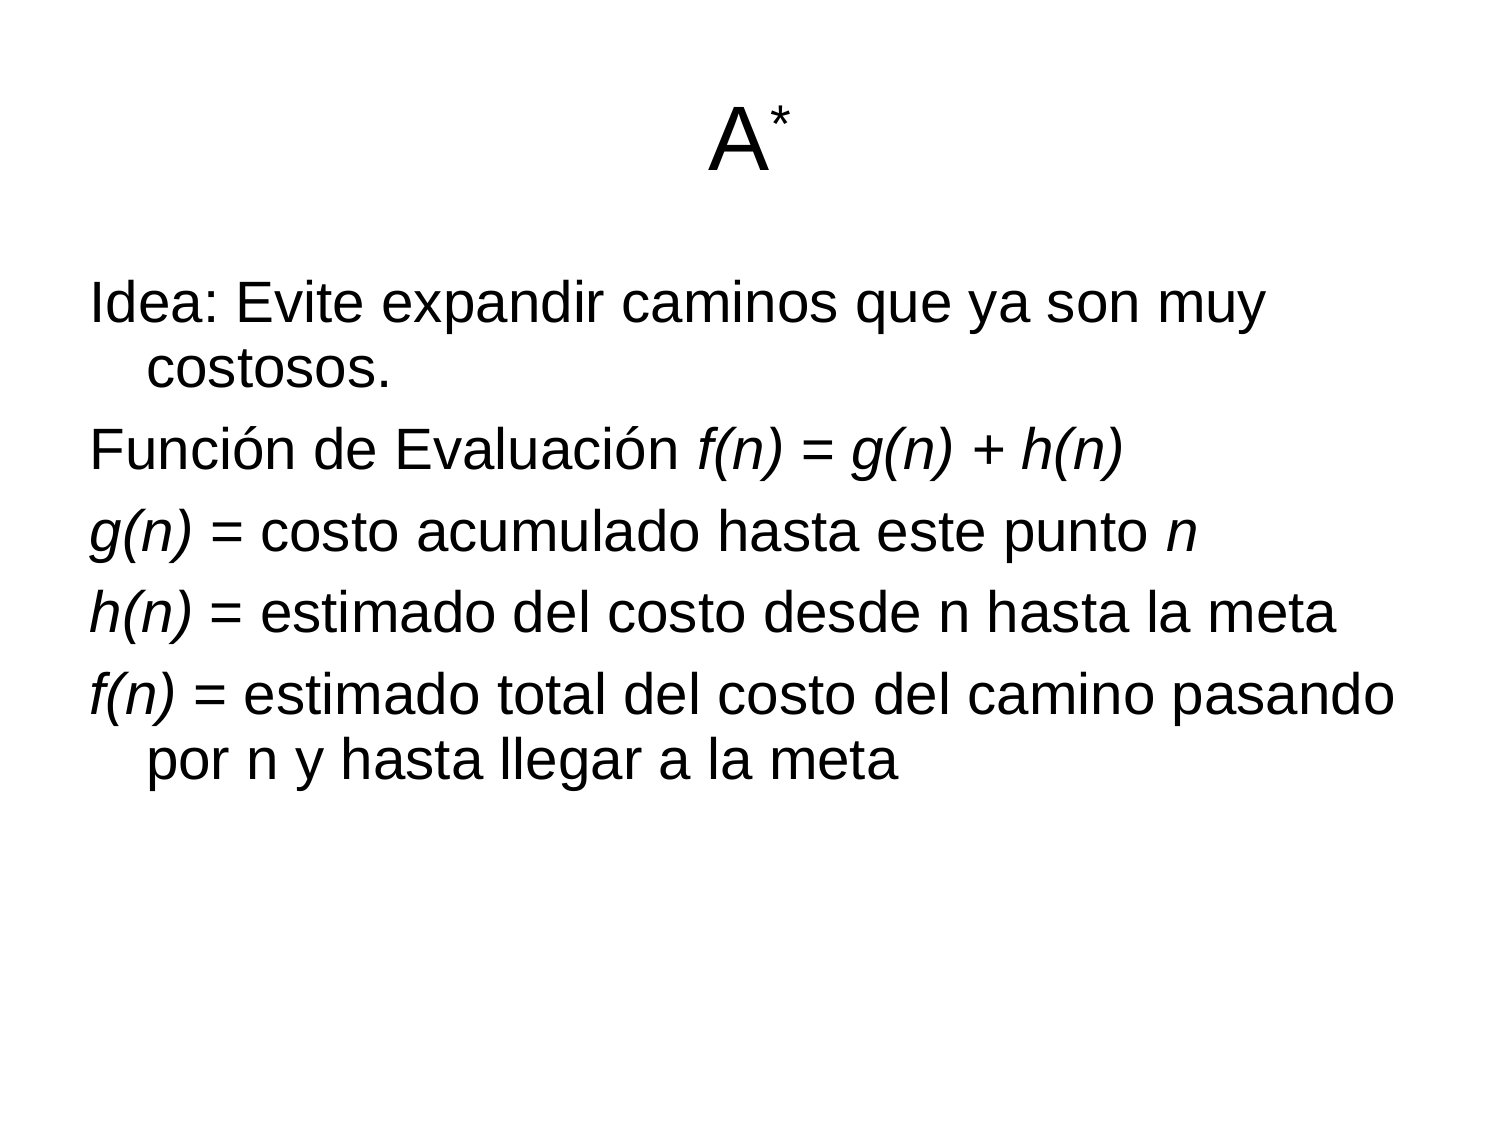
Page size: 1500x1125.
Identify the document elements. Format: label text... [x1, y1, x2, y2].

list Idea: Evite expandir caminos que ya son muy costosos. Función de Evaluación f(n) = g(n) + h(n) g(n) = costo acumulado hasta este punto n h(n) = estimado del costo desde n hasta la meta f(n) = estimado total del costo del camino pasando por n y hasta llegar a la meta [75, 262, 1426, 1006]
title A* [75, 45, 1426, 233]
